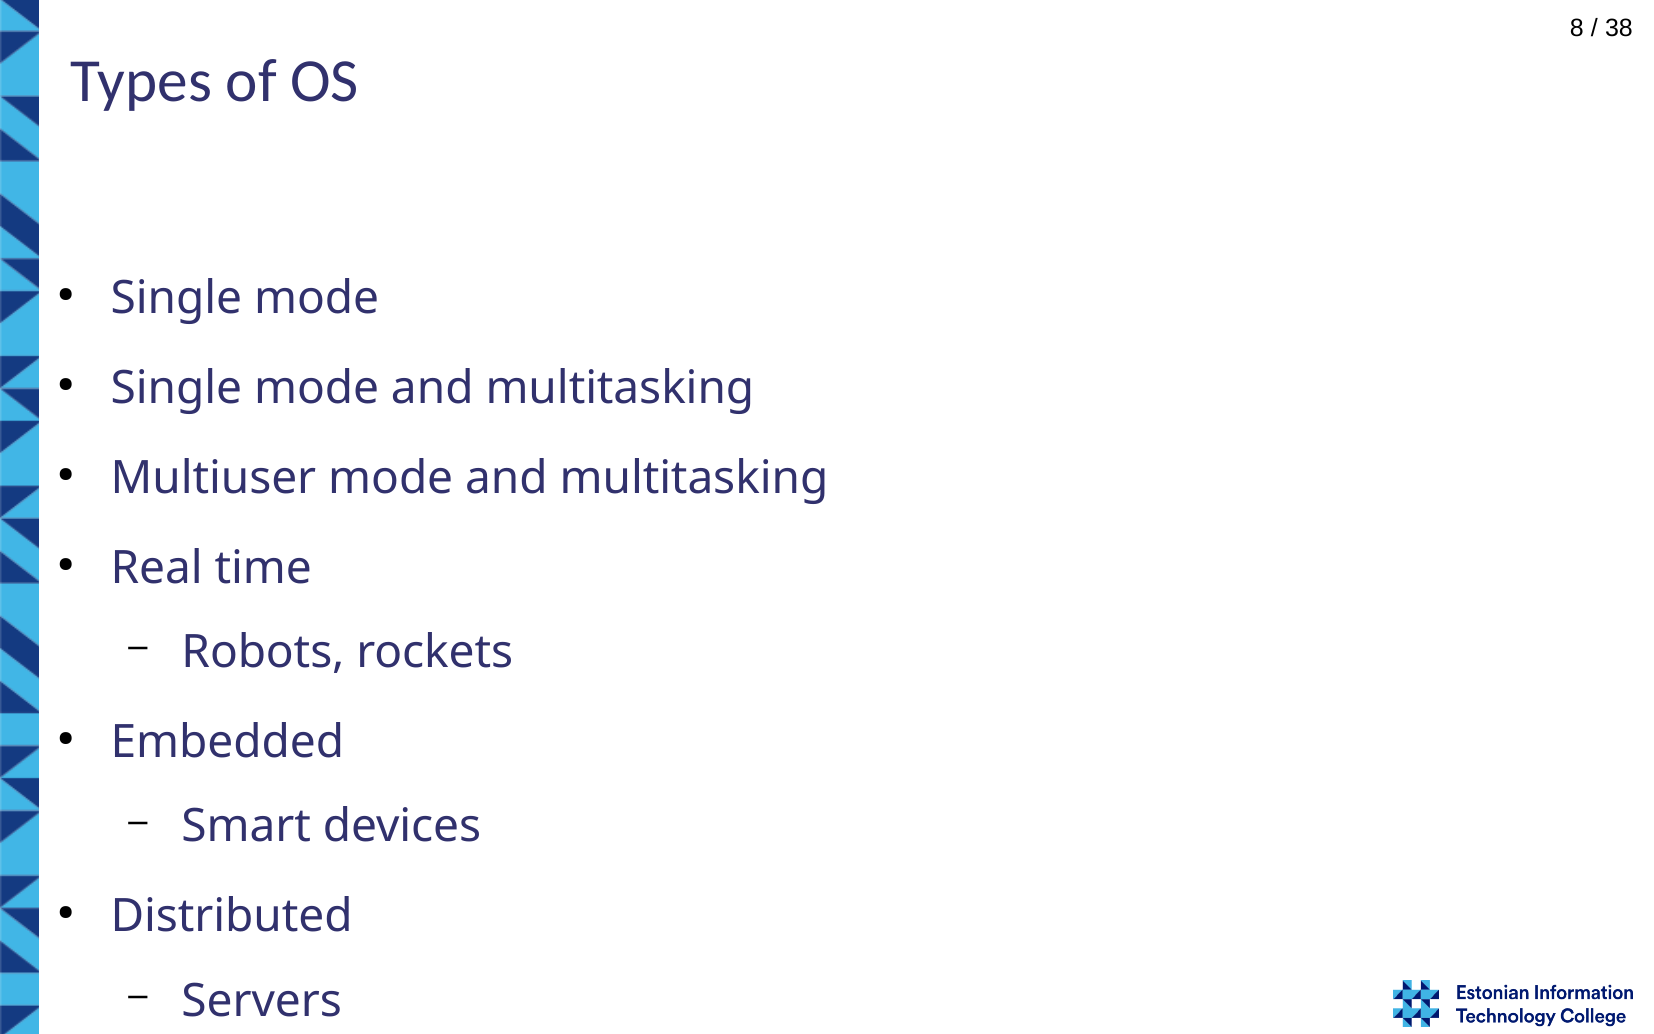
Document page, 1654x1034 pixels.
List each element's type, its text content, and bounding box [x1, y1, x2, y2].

title Types of OS [70, 41, 1630, 130]
picture [1607, 980, 1633, 1027]
list Single mode Single mode and multitasking Multiuser mode and multitasking Real time Robots, rockets Embedded Smart devices Distributed Servers [39, 264, 1607, 1034]
